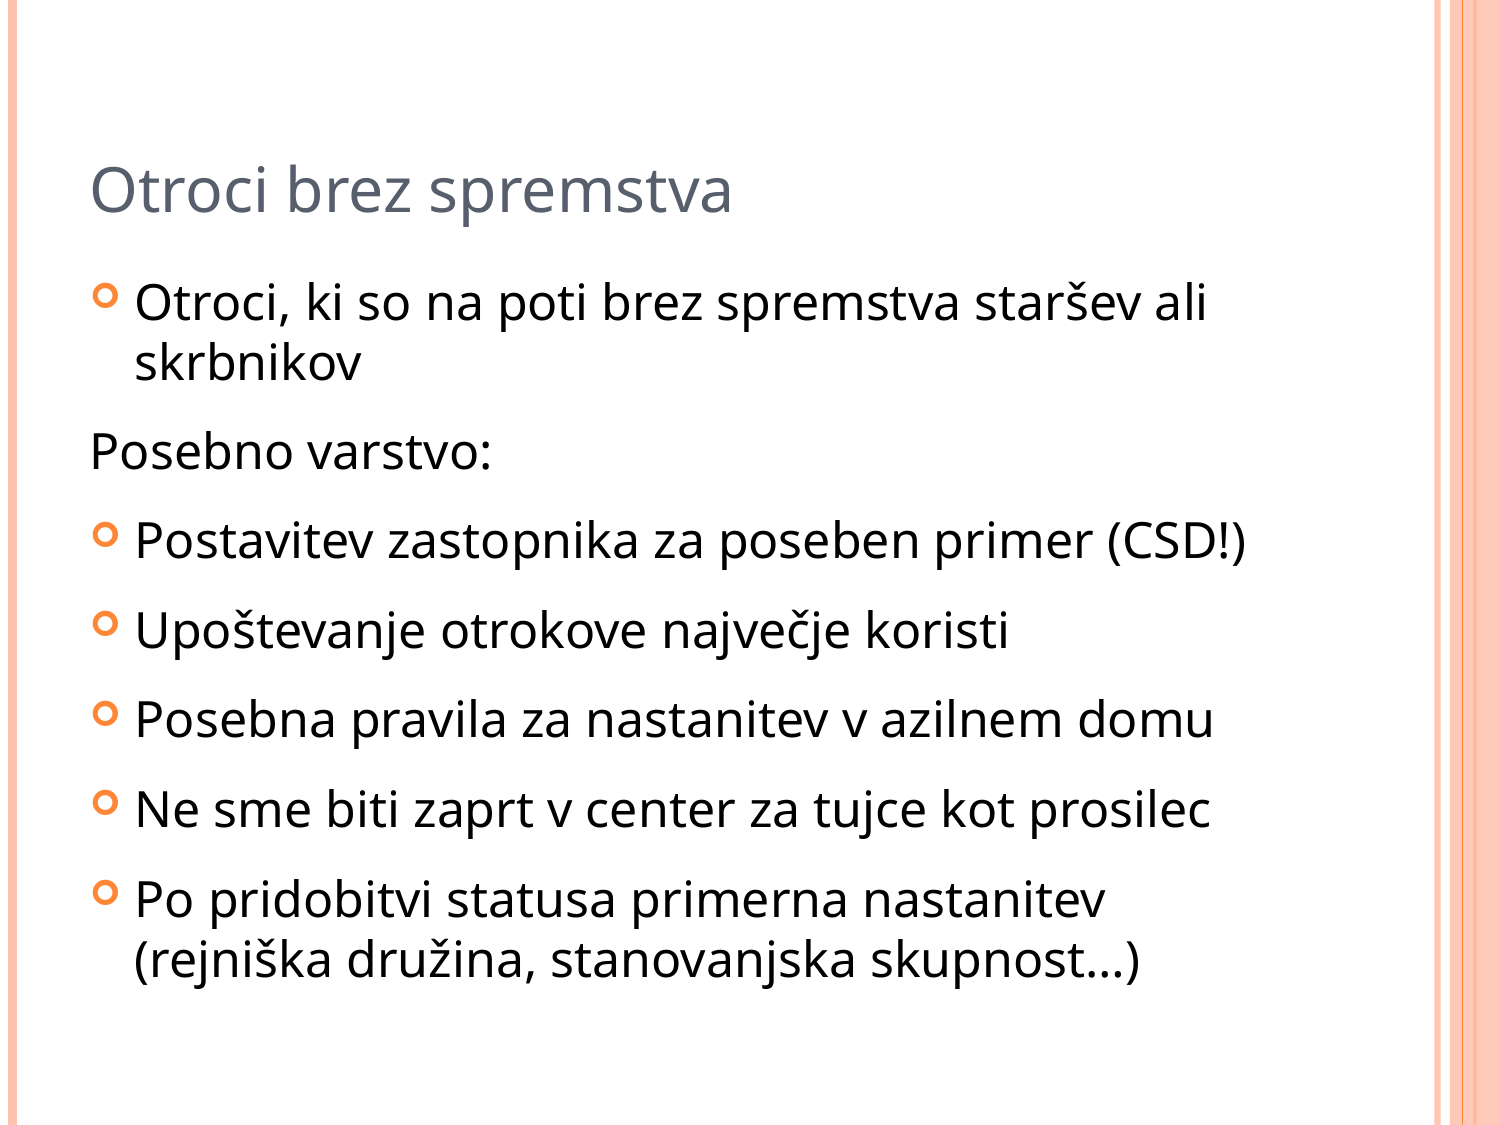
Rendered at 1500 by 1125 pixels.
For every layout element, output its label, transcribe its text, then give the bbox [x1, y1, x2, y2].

list Otroci, ki so na poti brez spremstva staršev ali skrbnikov Posebno varstvo: Postavitev zastopnika za poseben primer (CSD!) Upoštevanje otrokove največje koristi Posebna pravila za nastanitev v azilnem domu Ne sme biti zaprt v center za tujce kot prosilec Po pridobitvi statusa primerna nastanitev (rejniška družina, stanovanjska skupnost…) [75, 262, 1300, 1062]
title Otroci brez spremstva [75, 45, 1300, 233]
